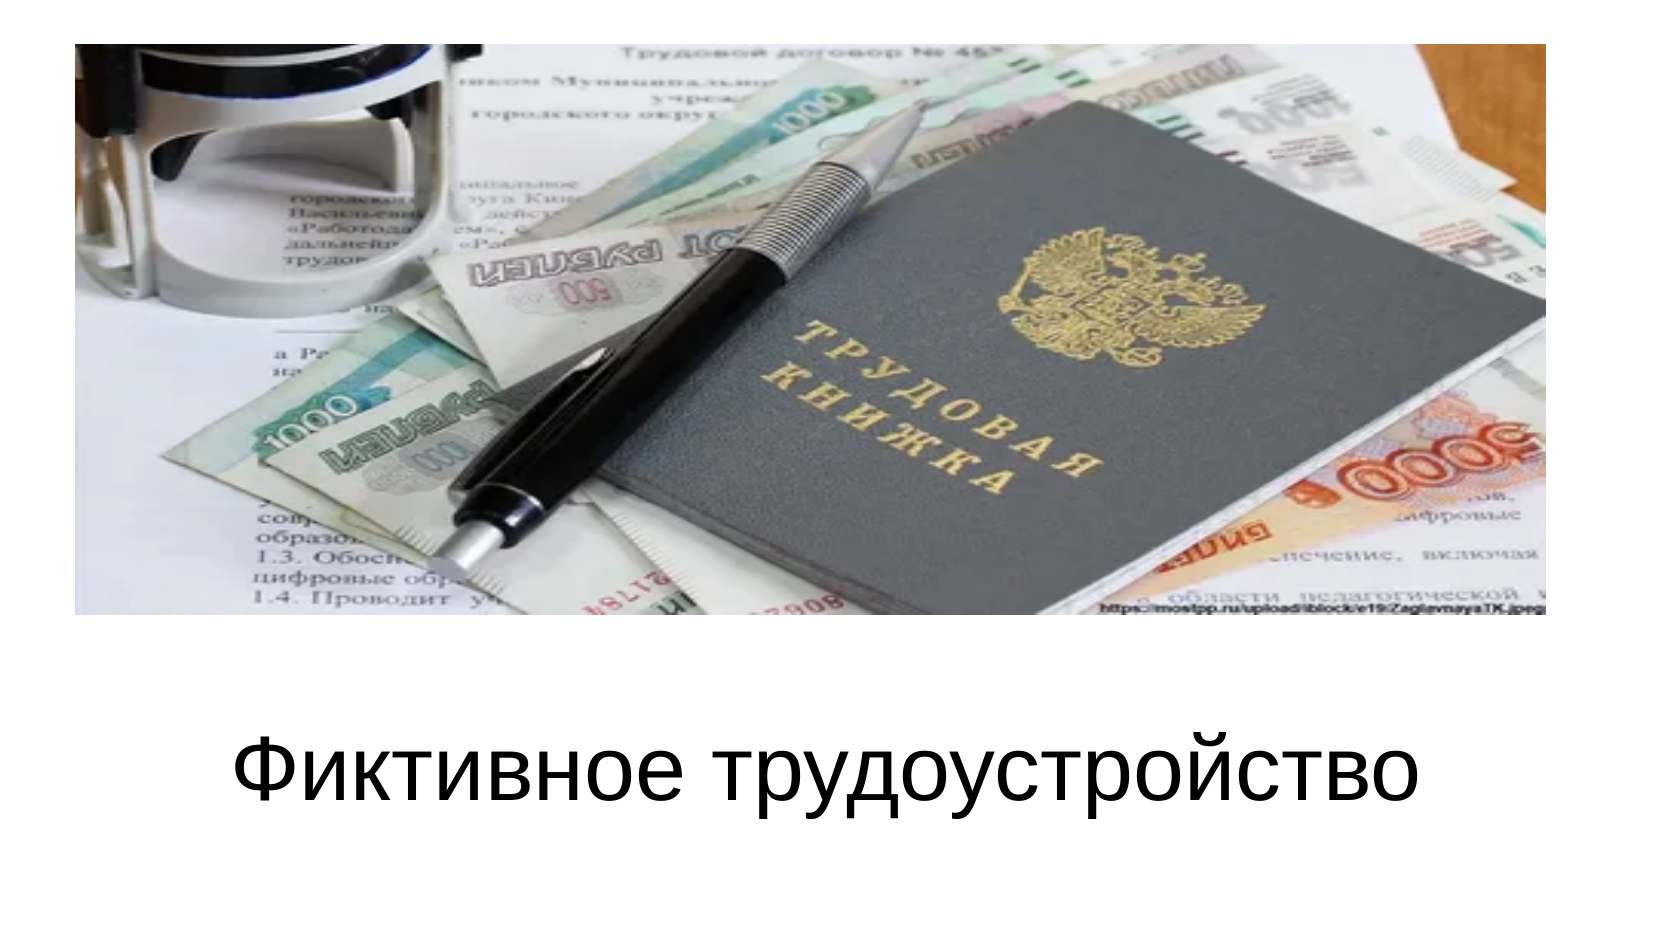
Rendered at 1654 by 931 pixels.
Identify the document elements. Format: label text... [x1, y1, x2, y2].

picture [75, 45, 1546, 616]
title Фиктивное трудоустройство [82, 0, 1571, 730]
